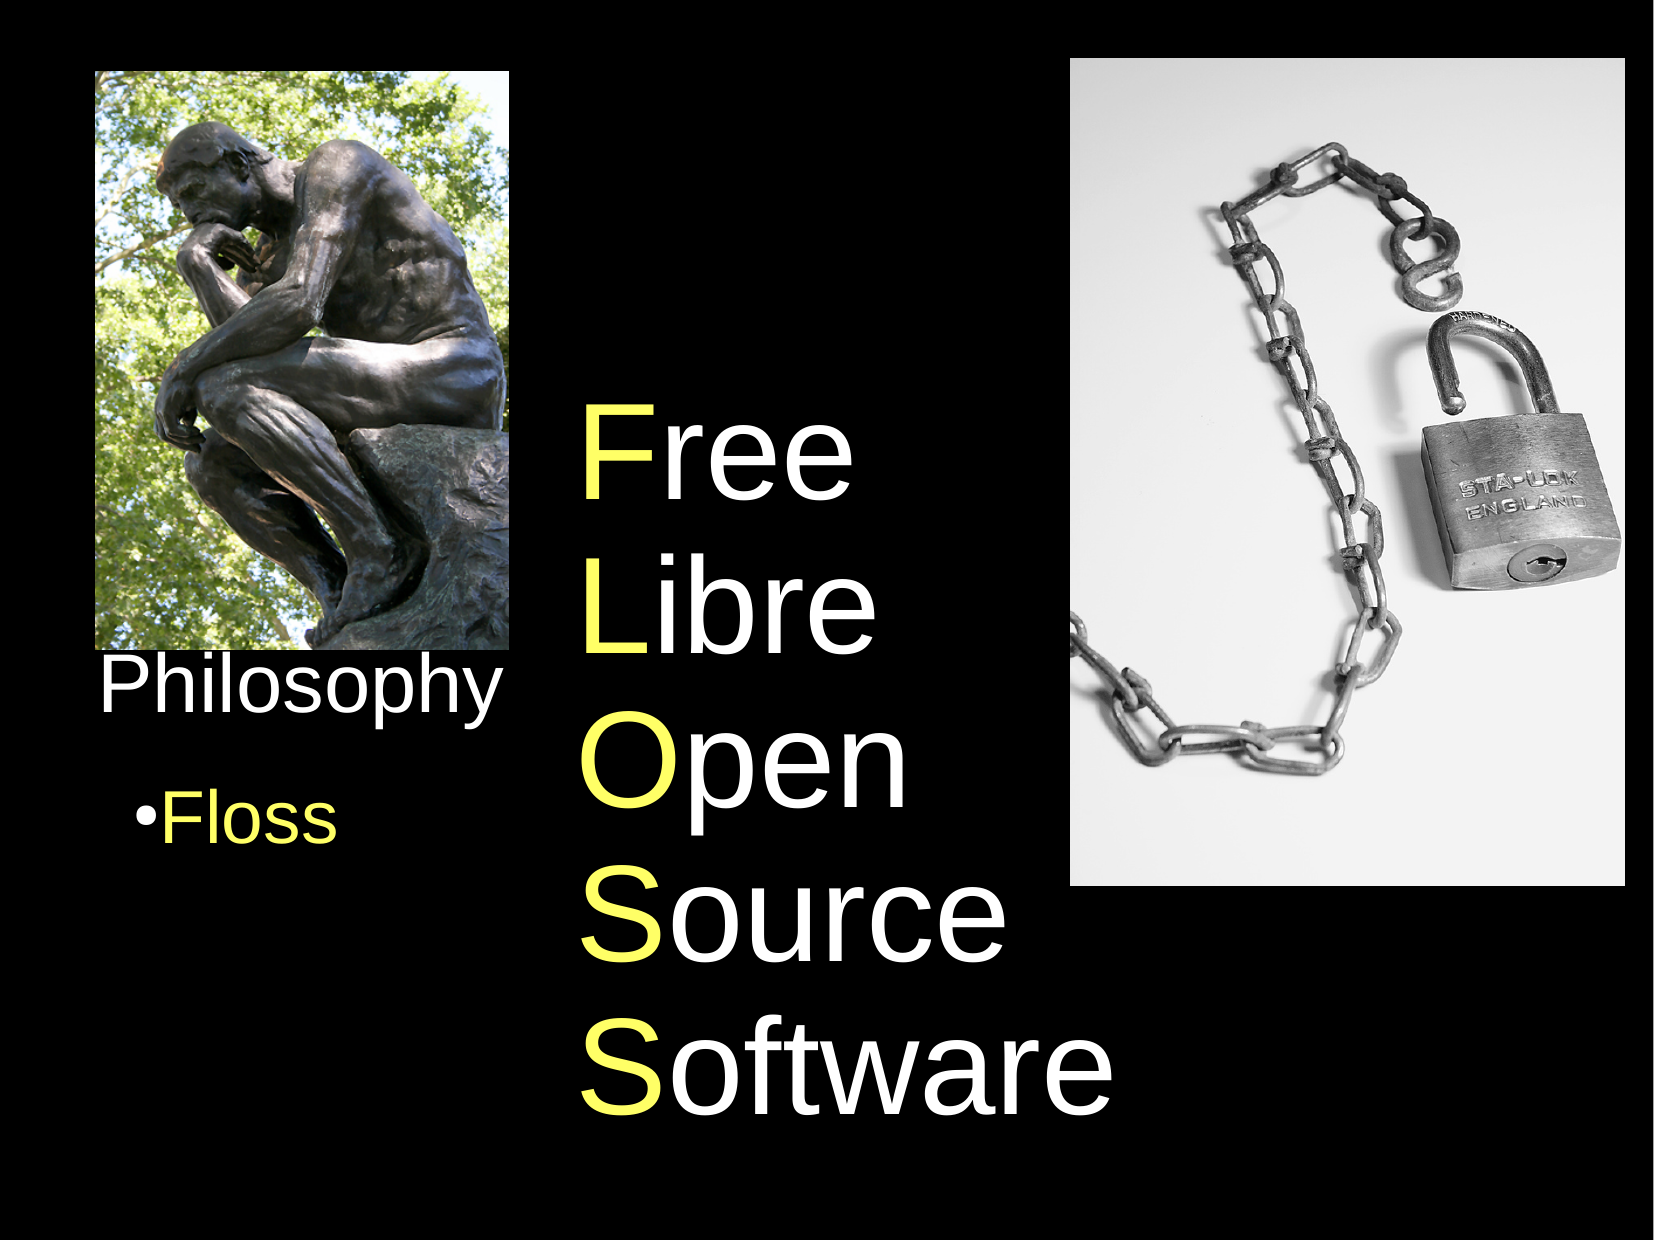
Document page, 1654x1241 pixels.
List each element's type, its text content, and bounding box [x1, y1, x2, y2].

text_box Philosophy [82, 630, 520, 739]
text_box Floss [118, 767, 354, 867]
text_box Free Libre Open Source Software [561, 367, 1134, 1152]
picture [1070, 58, 1625, 886]
picture [95, 71, 509, 630]
